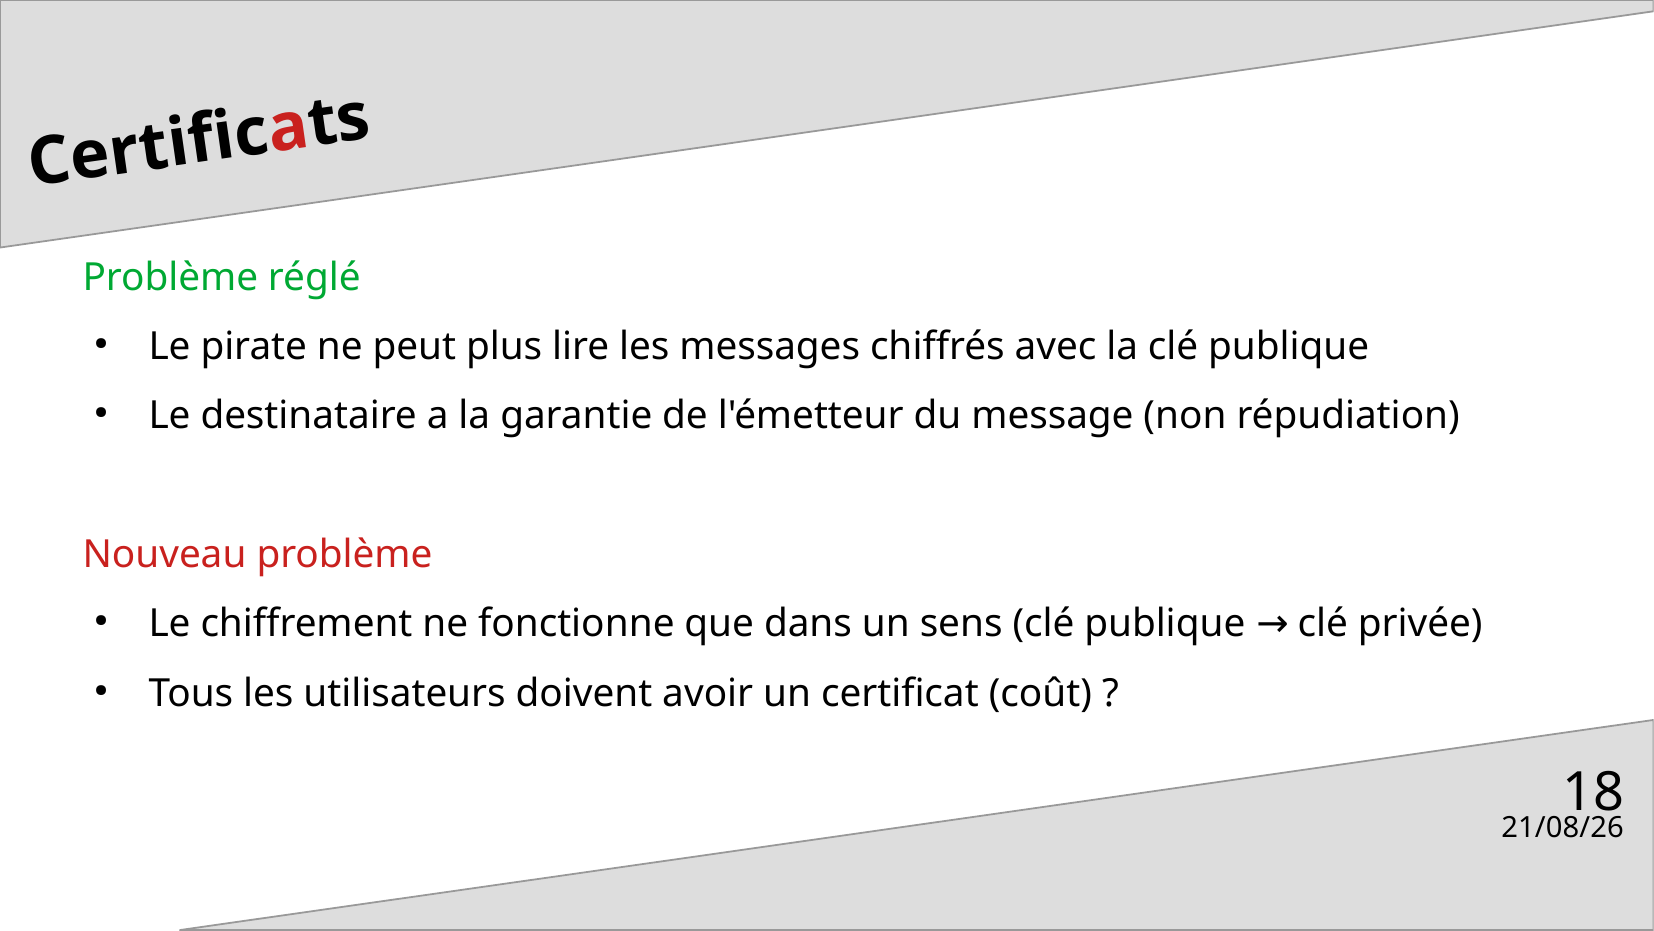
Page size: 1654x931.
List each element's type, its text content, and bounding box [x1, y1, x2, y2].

list Problème réglé Le pirate ne peut plus lire les messages chiffrés avec la clé publique Le destinataire a la garantie de l'émetteur du message (non répudiation) Nouveau problème Le chiffrement ne fonctionne que dans un sens (clé publique → clé privée) Tous les utilisateurs doivent avoir un certificat (coût) ? [82, 248, 1538, 789]
title Certificats [16, 0, 1501, 239]
